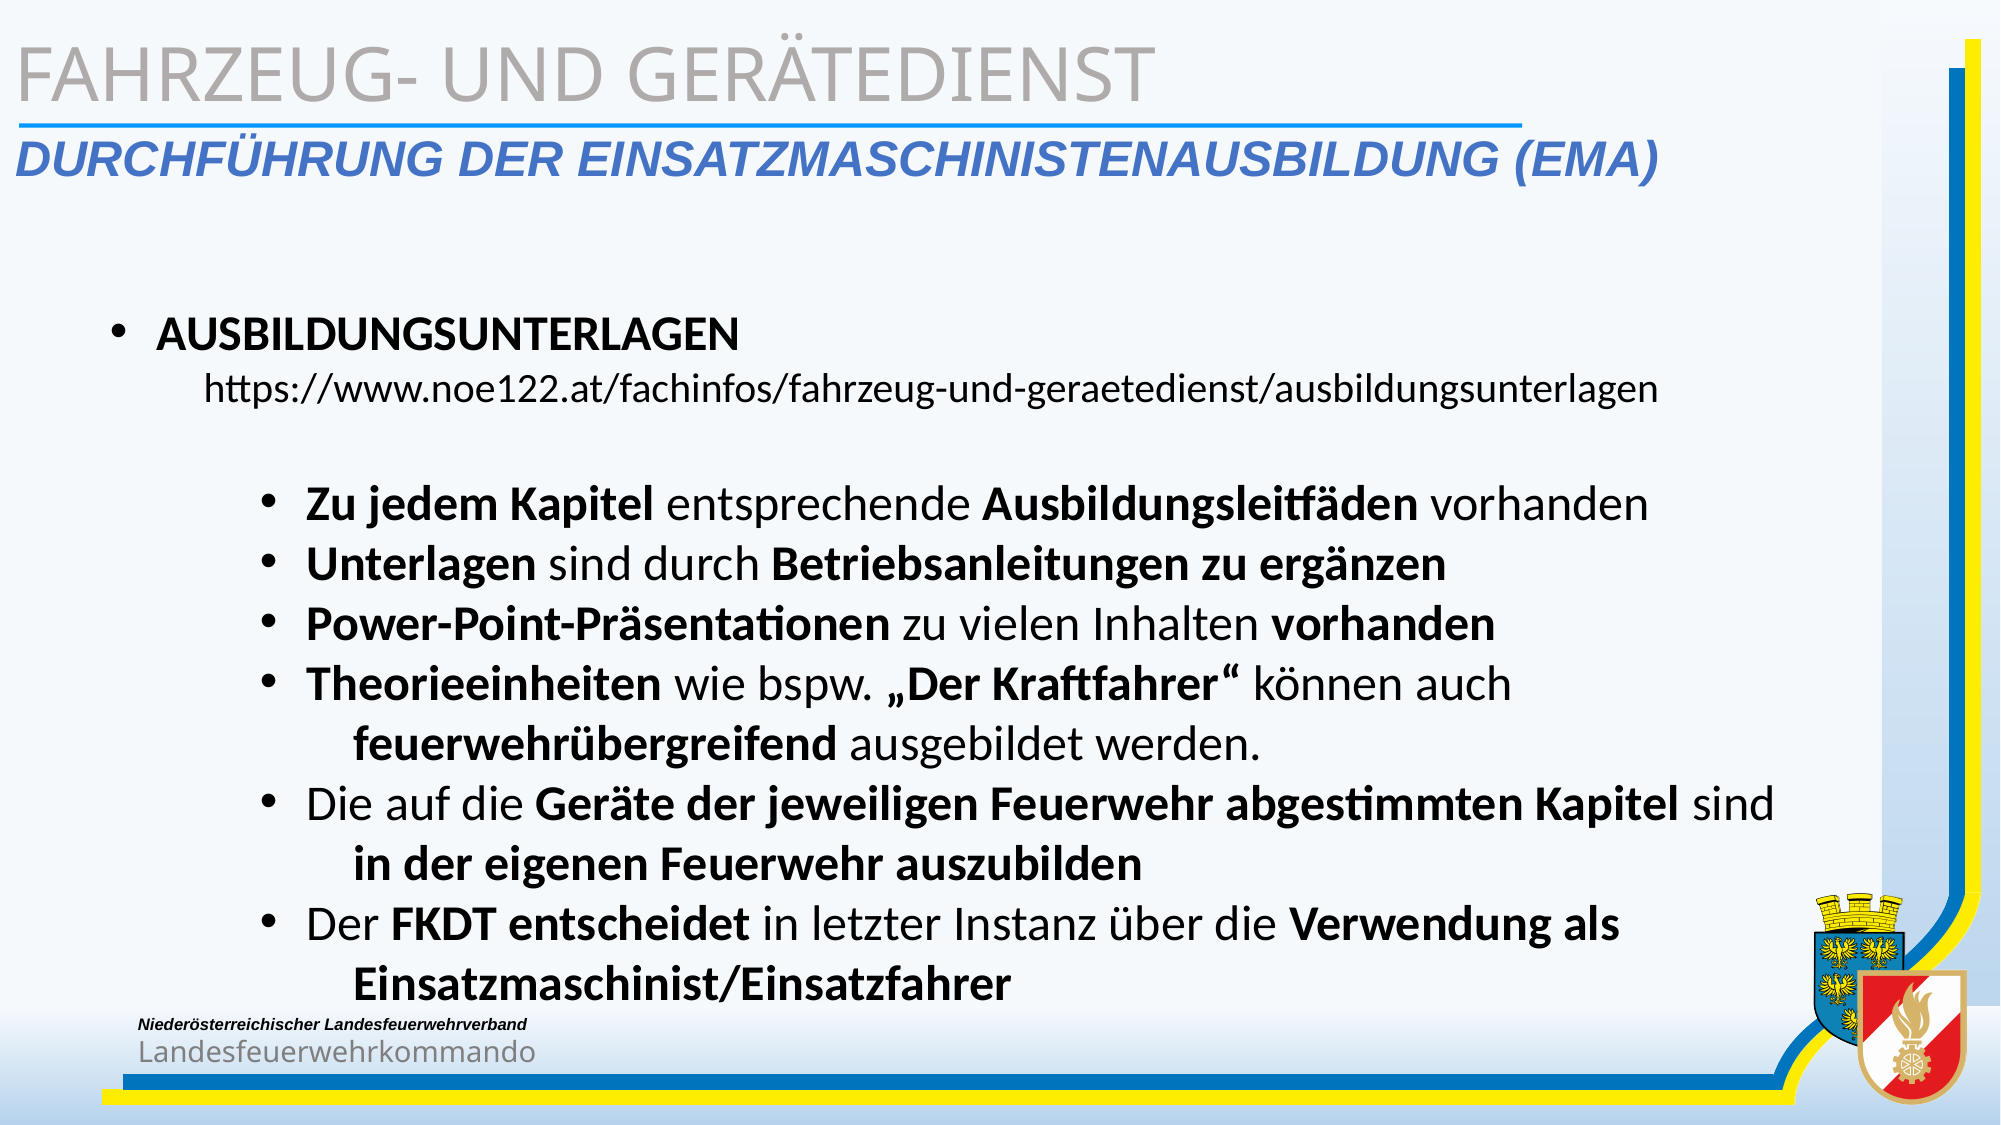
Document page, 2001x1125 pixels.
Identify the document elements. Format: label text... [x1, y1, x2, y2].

text_box AUSBILDUNGSUNTERLAGEN https://www.noe122.at/fachinfos/fahrzeug-und-geraetedienst/ausbildungsunterlagen Zu jedem Kapitel entsprechende Ausbildungsleitfäden vorhanden Unterlagen sind durch Betriebsanleitungen zu ergänzen Power-Point-Präsentationen zu vielen Inhalten vorhanden Theorieeinheiten wie bspw. „Der Kraftfahrer“ können auch feuerwehrübergreifend ausgebildet werden. Die auf die Geräte der jeweiligen Feuerwehr abgestimmten Kapitel sind in der eigenen Feuerwehr auszubilden Der FKDT entscheidet in letzter Instanz über die Verwendung als Einsatzmaschinist/Einsatzfahrer [94, 292, 1900, 1026]
text_box DURCHFÜHRUNG DER EINSATZMASCHINISTENAUSBILDUNG (EMA) [0, 118, 1735, 195]
text_box FAHRZEUG- UND GERÄTEDIENST [0, 0, 1574, 118]
